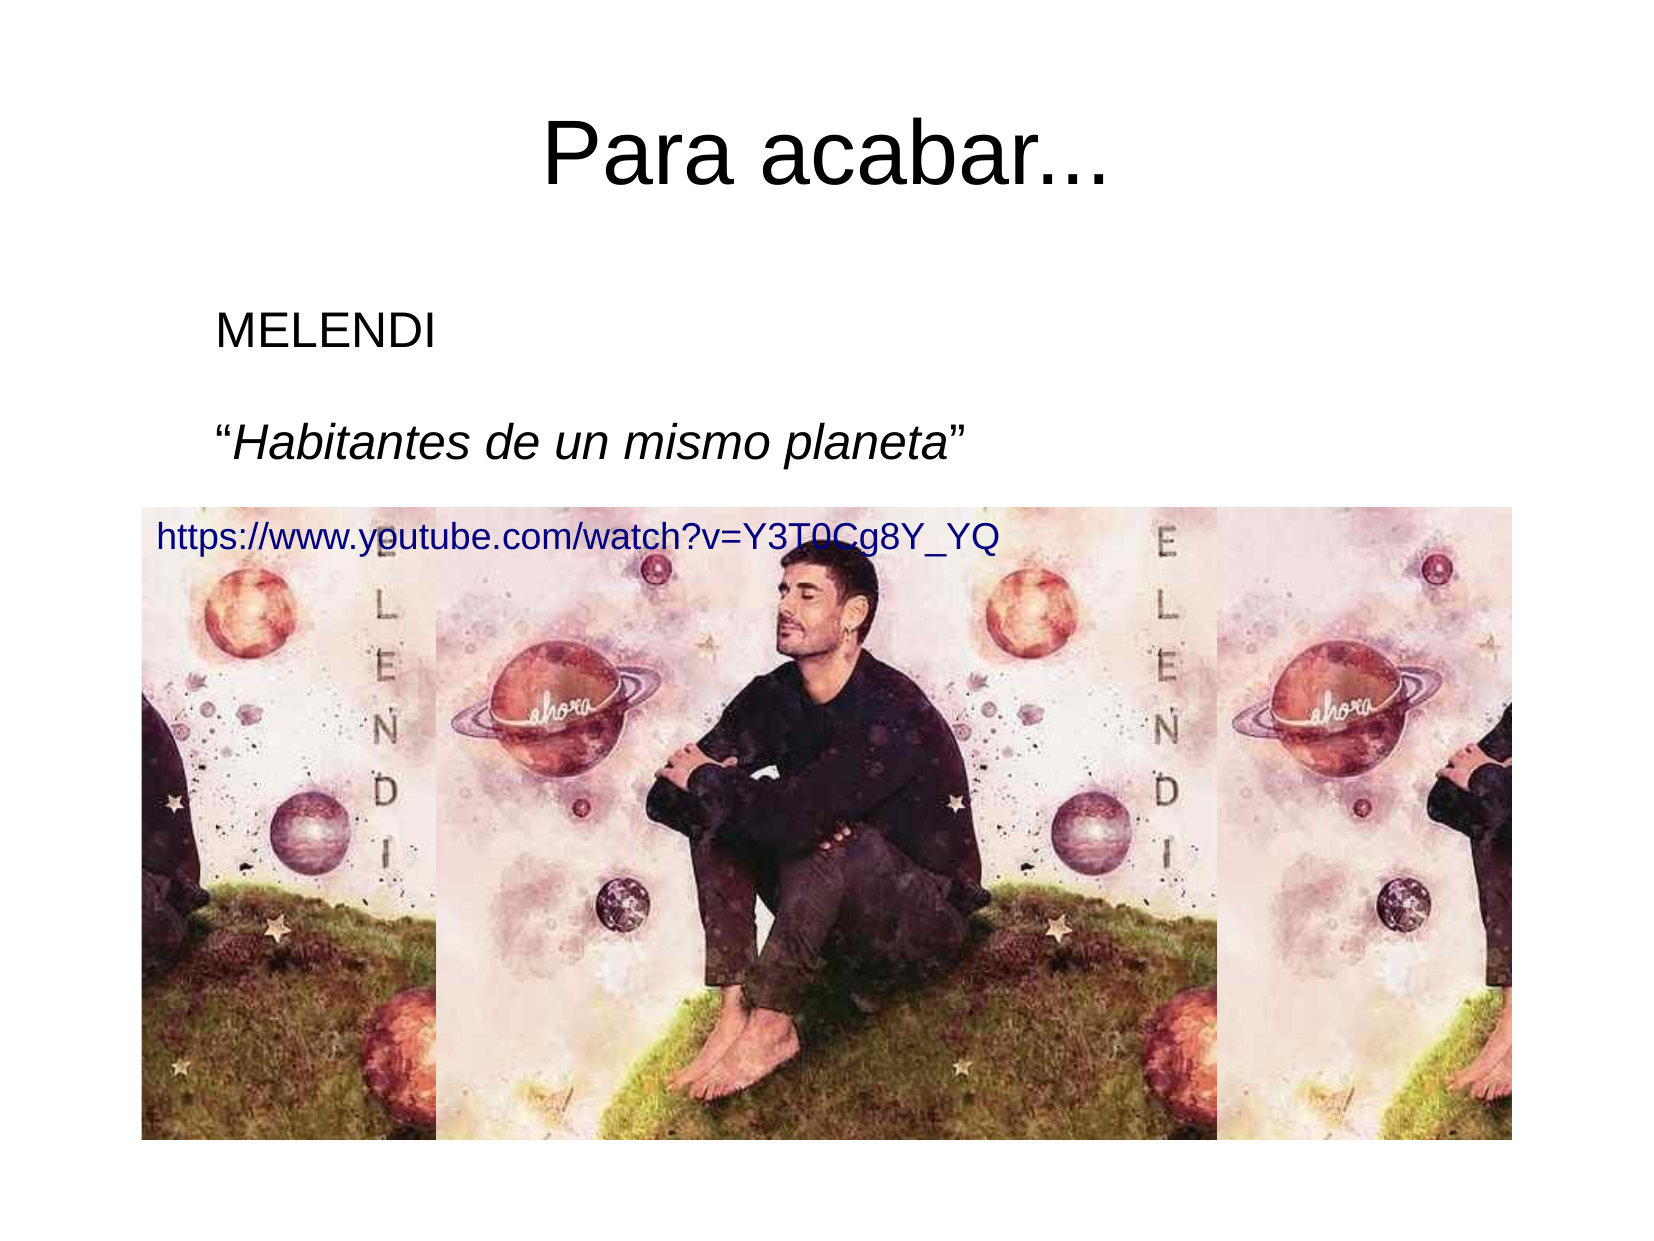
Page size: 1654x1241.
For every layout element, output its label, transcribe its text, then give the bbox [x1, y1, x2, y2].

title Para acabar... [82, 49, 1571, 257]
text_box https://www.youtube.com/watch?v=Y3T0Cg8Y_YQ [141, 507, 1512, 1140]
text_box MELENDI “Habitantes de un mismo planeta” [200, 295, 1501, 478]
